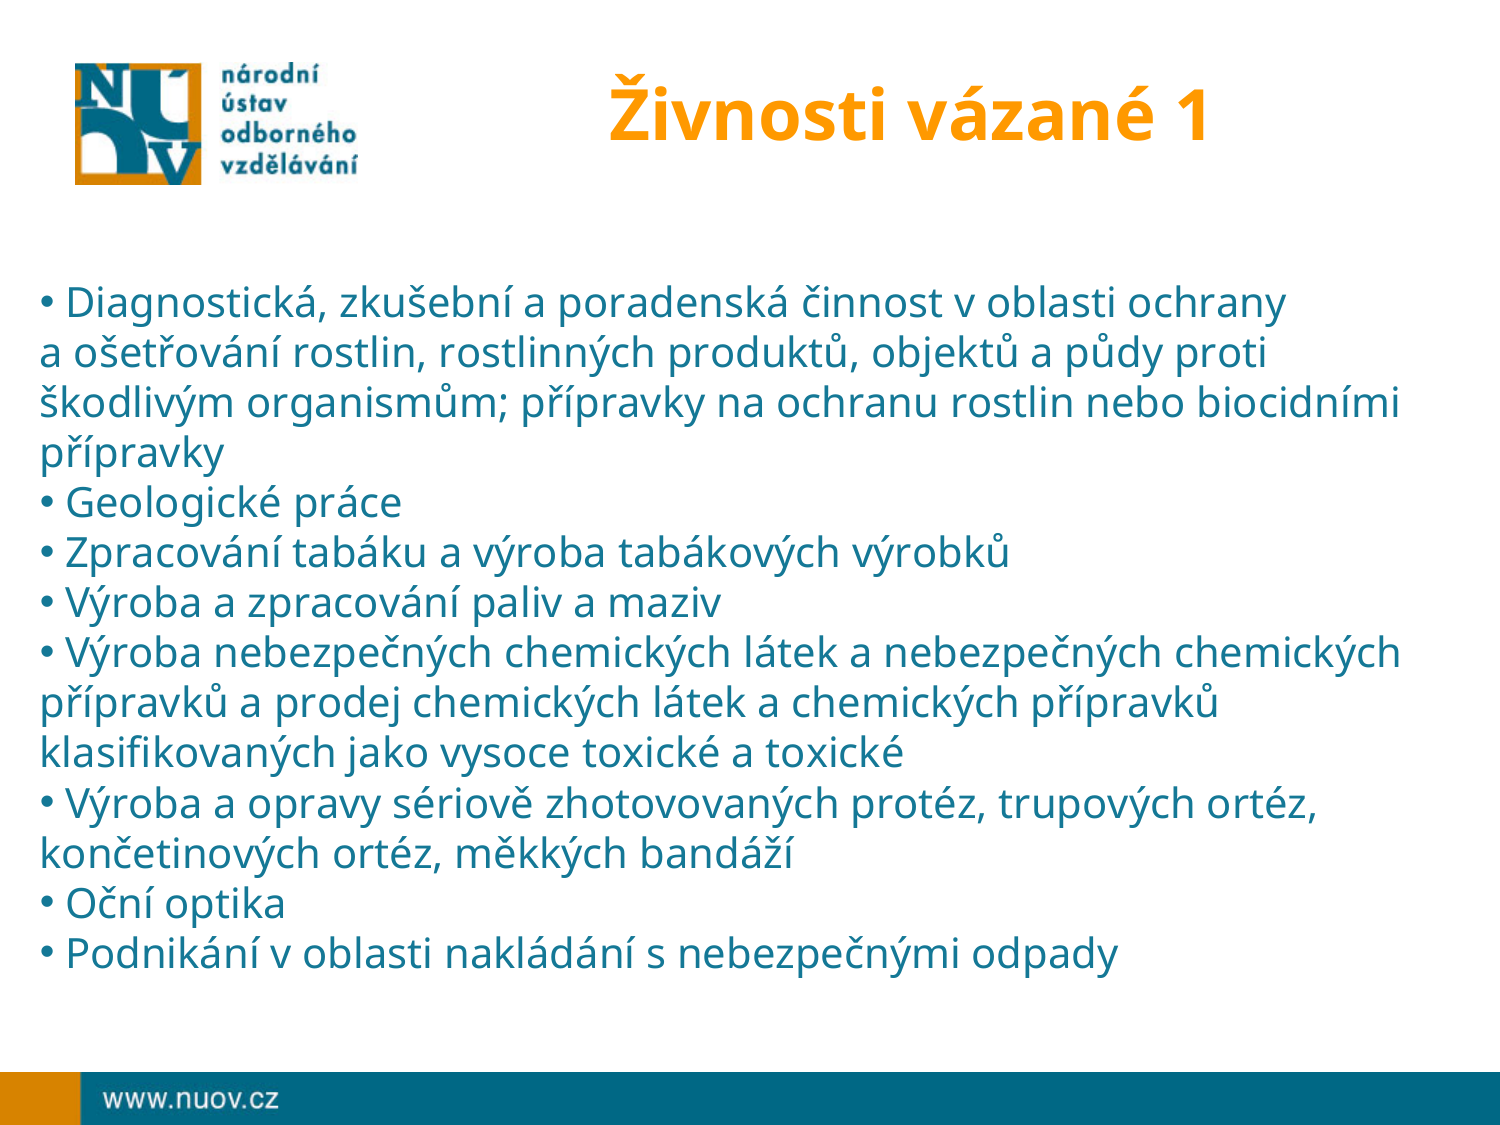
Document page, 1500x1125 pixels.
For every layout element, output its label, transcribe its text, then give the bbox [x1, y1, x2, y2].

text_box Diagnostická, zkušební a poradenská činnost v oblasti ochrany a ošetřování rostlin, rostlinných produktů, objektů a půdy proti škodlivým organismům; přípravky na ochranu rostlin nebo biocidními přípravky Geologické práce Zpracování tabáku a výroba tabákových výrobků Výroba a zpracování paliv a maziv Výroba nebezpečných chemických látek a nebezpečných chemických přípravků a prodej chemických látek a chemických přípravků klasifikovaných jako vysoce toxické a toxické Výroba a opravy sériově zhotovovaných protéz, trupových ortéz, končetinových ortéz, měkkých bandáží Oční optika Podnikání v oblasti nakládání s nebezpečnými odpady [24, 268, 1463, 985]
text_box [75, 62, 358, 185]
text_box [0, 1072, 1500, 1125]
title Živnosti vázané 1 [399, 37, 1425, 188]
